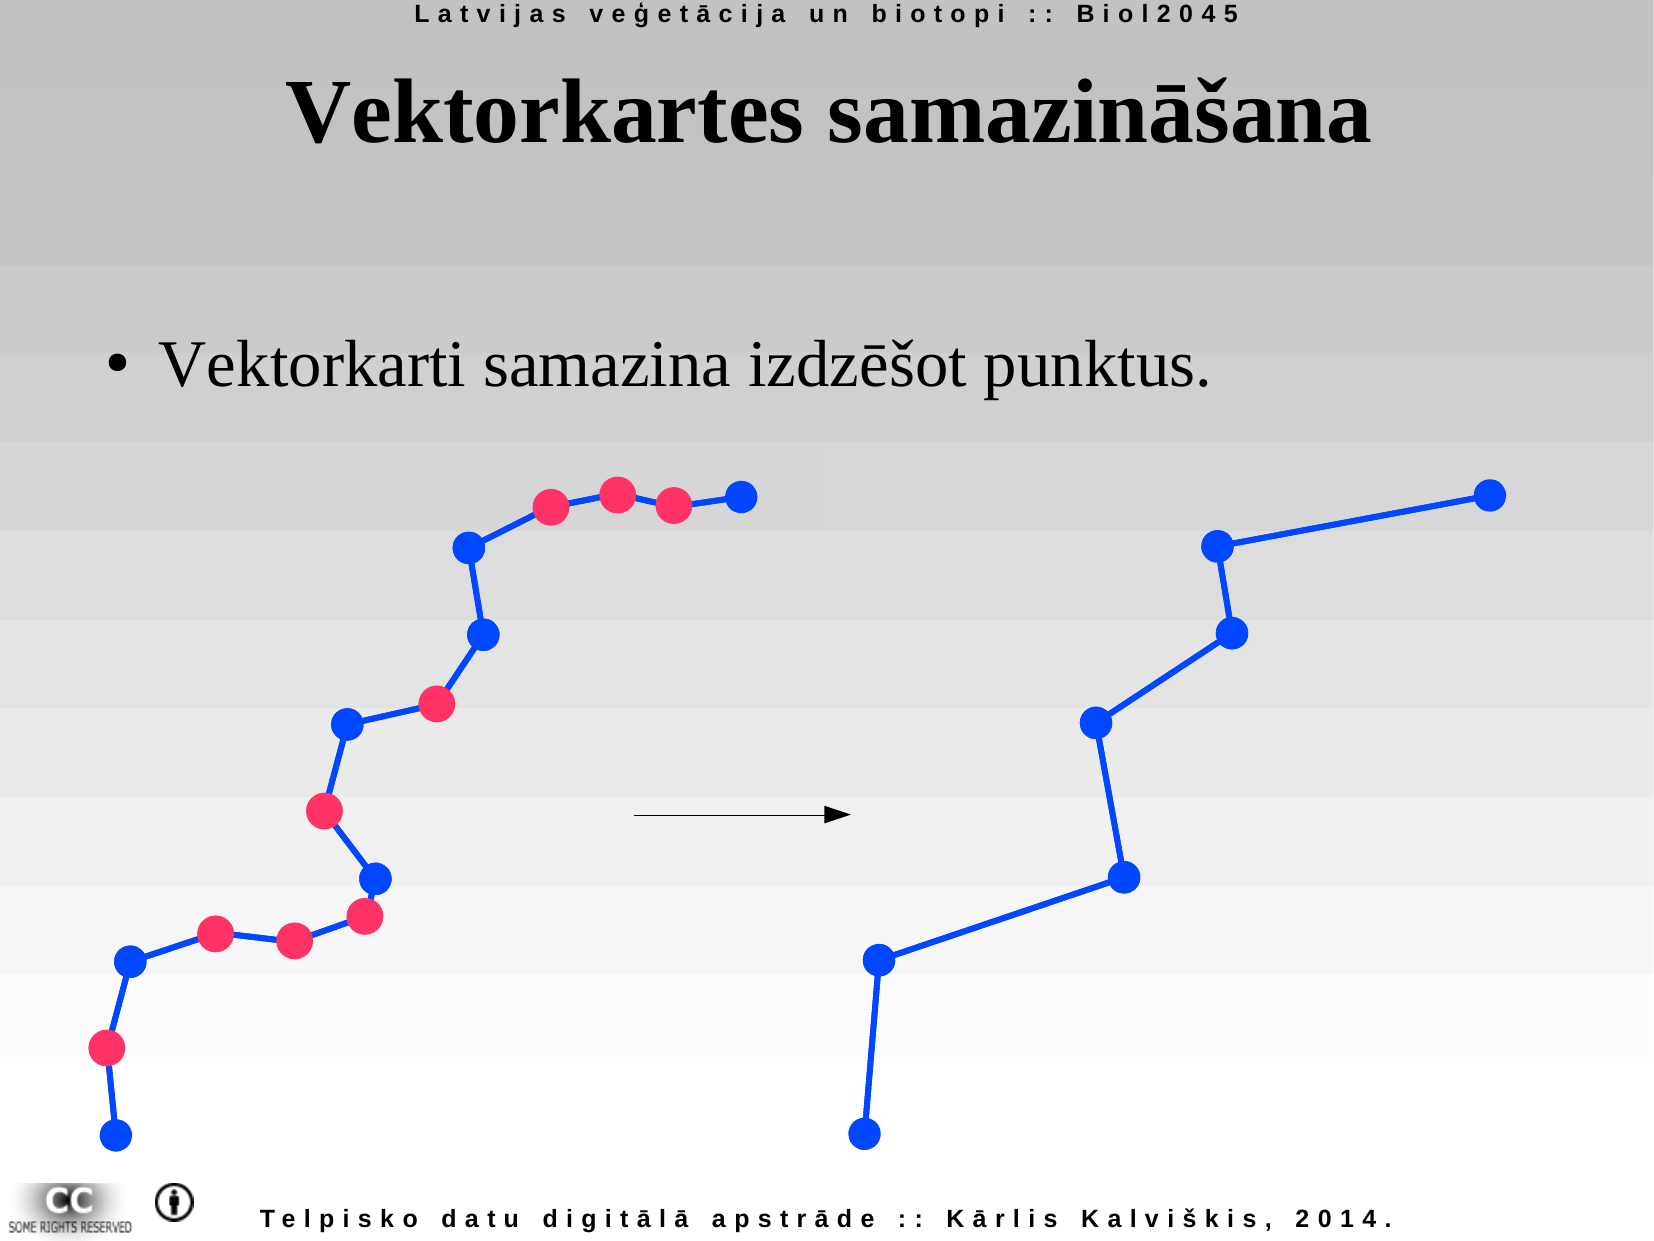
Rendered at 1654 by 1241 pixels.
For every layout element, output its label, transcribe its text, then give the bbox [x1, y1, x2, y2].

list Vektorkarti samazina izdzēšot punktus. [87, 327, 1602, 1172]
text_box [418, 685, 456, 723]
title Vektorkartes samazināšana [34, 61, 1626, 296]
text_box [88, 1029, 126, 1067]
text_box [599, 476, 637, 514]
text_box [532, 488, 570, 526]
text_box [346, 897, 384, 935]
picture [0, 0, 1654, 1241]
text_box [197, 915, 235, 953]
text_box [276, 922, 314, 960]
text_box [306, 792, 343, 830]
text_box [655, 487, 693, 524]
